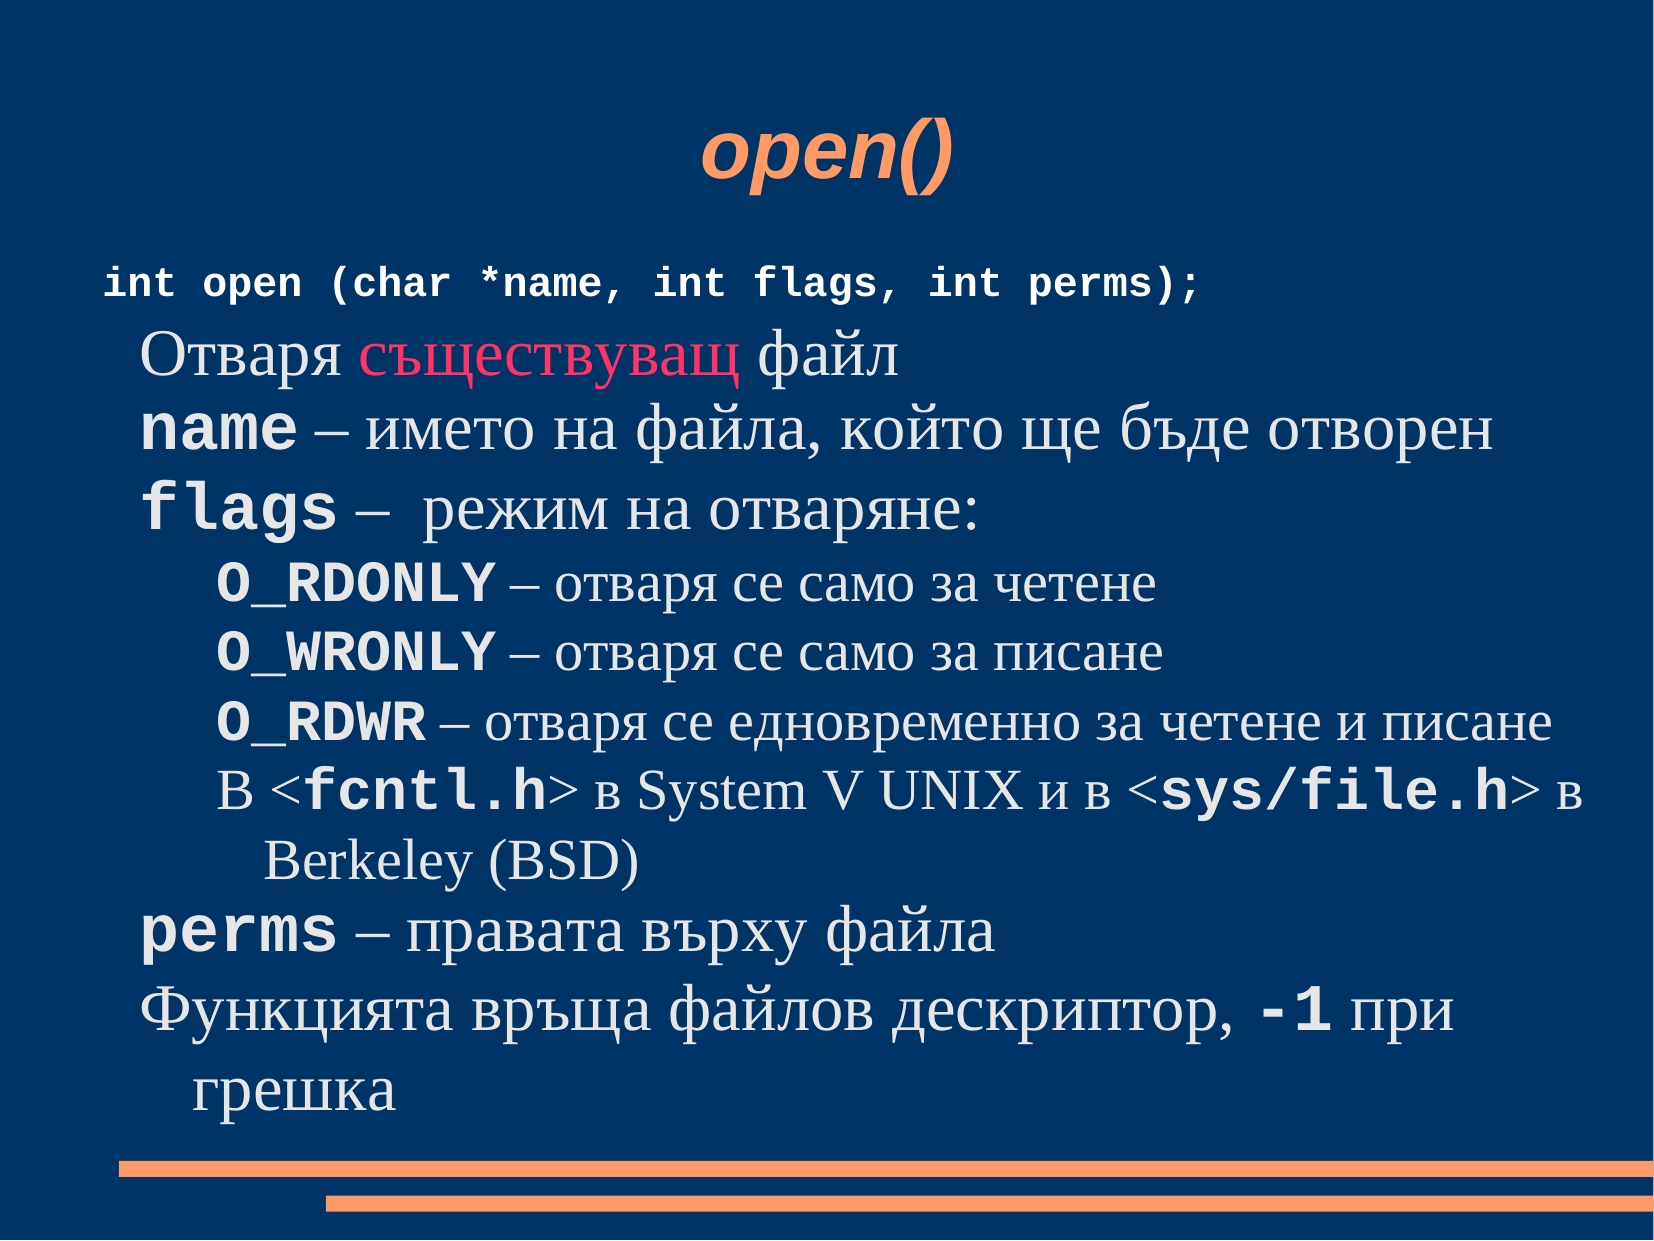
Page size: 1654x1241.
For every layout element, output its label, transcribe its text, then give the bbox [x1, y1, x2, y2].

list Отваря съществуващ файл name – името на файла, който ще бъде отворен flags – режим на отваряне: O_RDONLY – отваря се само за четене O_WRONLY – отваря се само за писане O_RDWR – отваря се едновременно за четене и писане В <fcntl.h> в System V UNIX и в <sys/file.h> в Berkeley (BSD) perms – правата върху файла Функцията връща файлов дескриптор, -1 при грешка [121, 316, 1615, 1127]
text_box int open (char *name, int flags, int perms); [87, 254, 1523, 317]
title open() [121, 46, 1534, 254]
